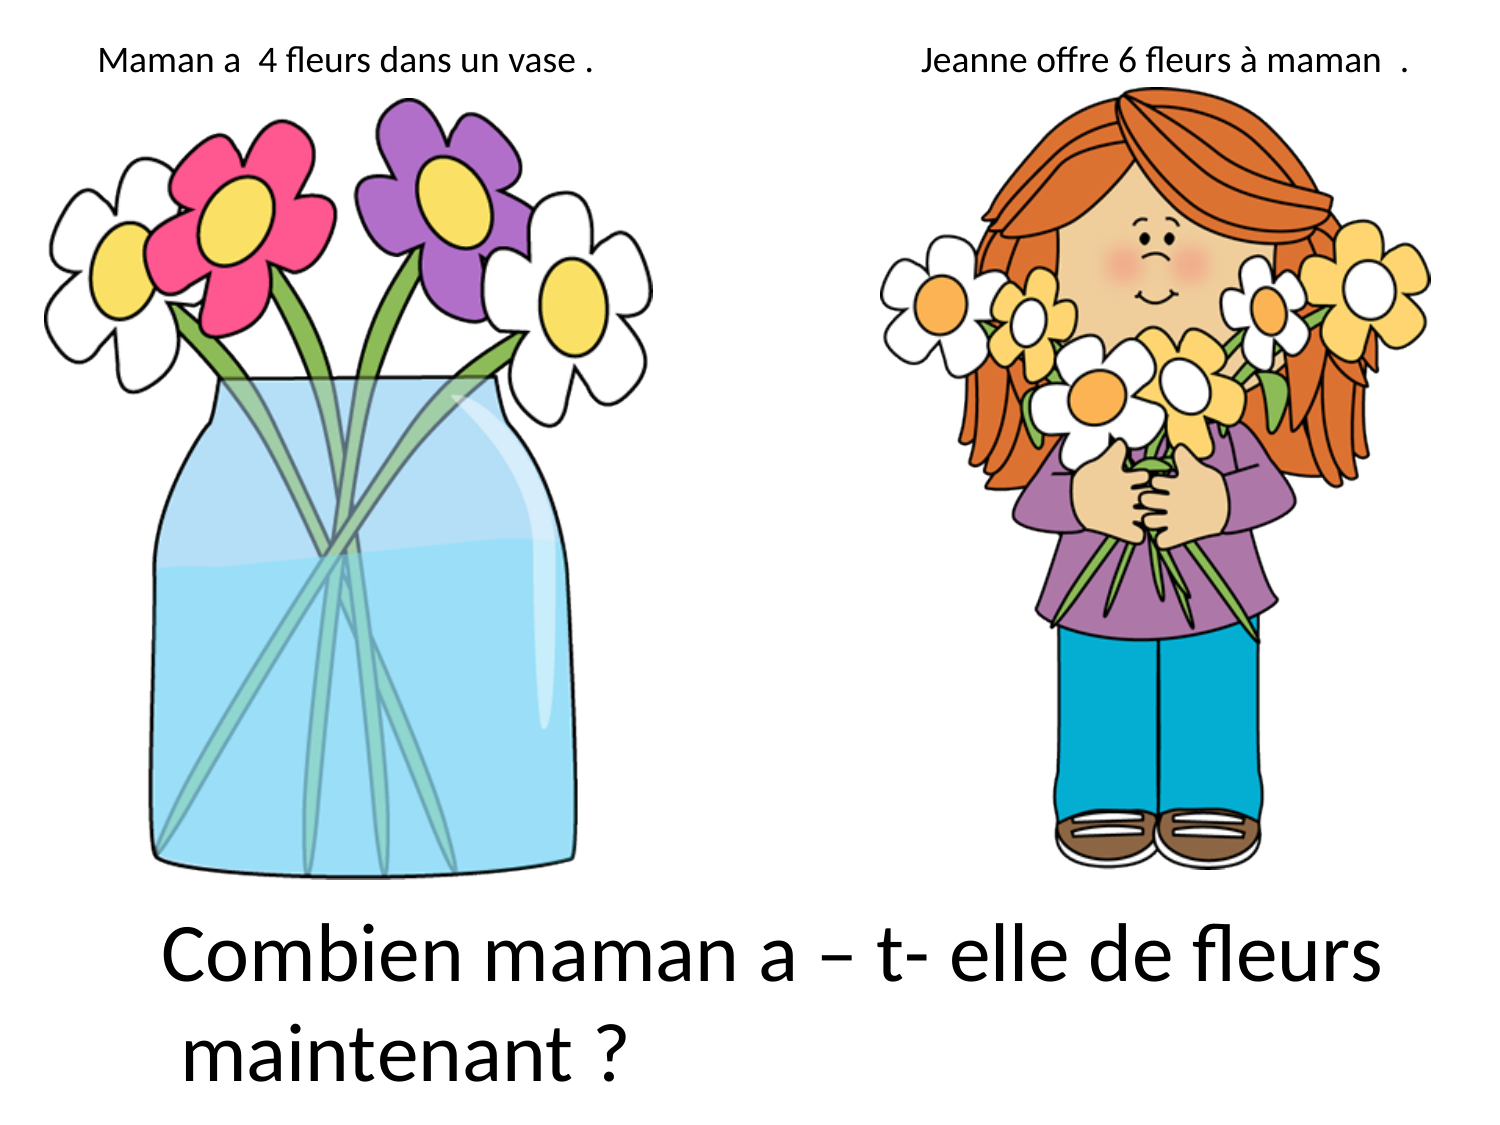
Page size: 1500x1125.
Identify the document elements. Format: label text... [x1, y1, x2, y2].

picture [44, 98, 653, 880]
text_box Combien maman a – t- elle de fleurs maintenant ? [146, 891, 1399, 1106]
picture [880, 88, 1431, 870]
text_box Maman a 4 fleurs dans un vase . [82, 27, 610, 88]
text_box Jeanne offre 6 fleurs à maman . [906, 27, 1424, 88]
